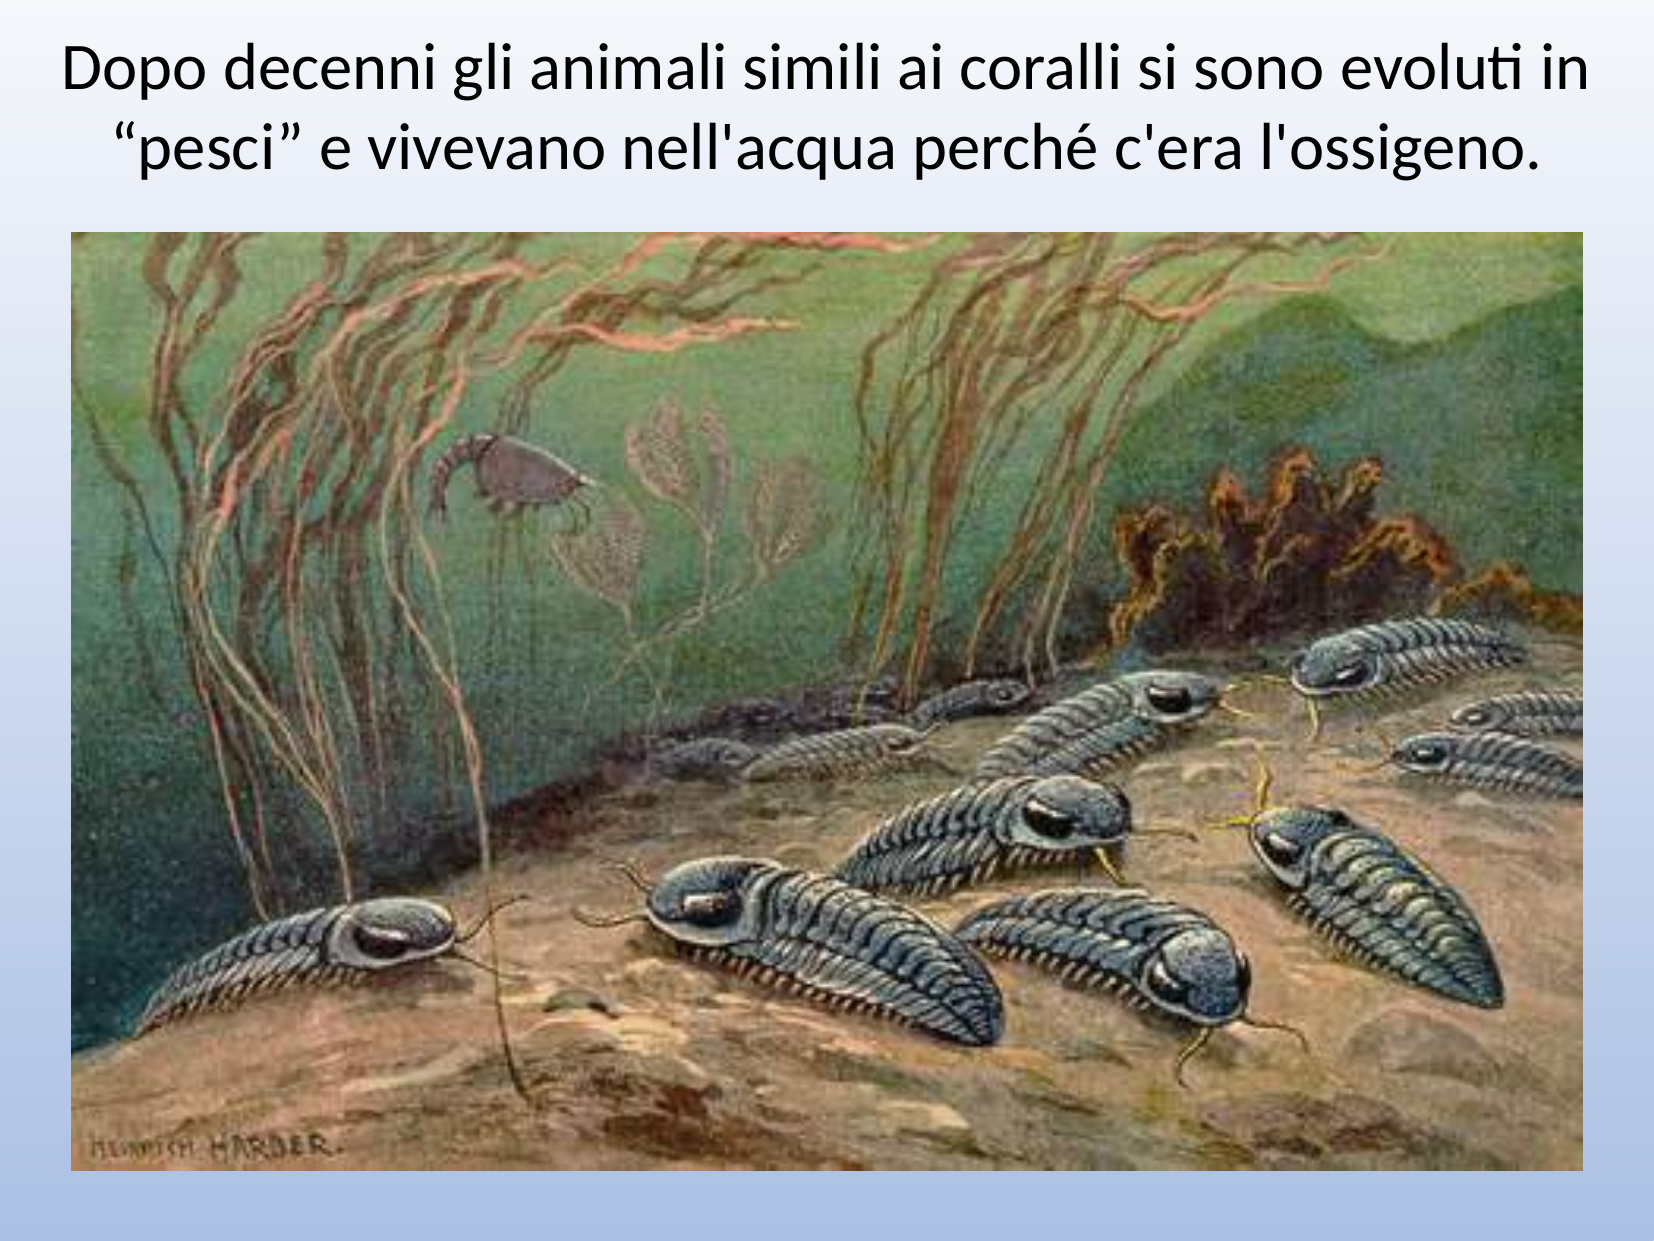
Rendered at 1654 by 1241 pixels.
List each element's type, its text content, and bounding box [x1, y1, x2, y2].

picture [71, 232, 1583, 1171]
text_box Dopo decenni gli animali simili ai coralli si sono evoluti in “pesci” e vivevano nell'acqua perché c'era l'ossigeno. [0, 15, 1654, 193]
